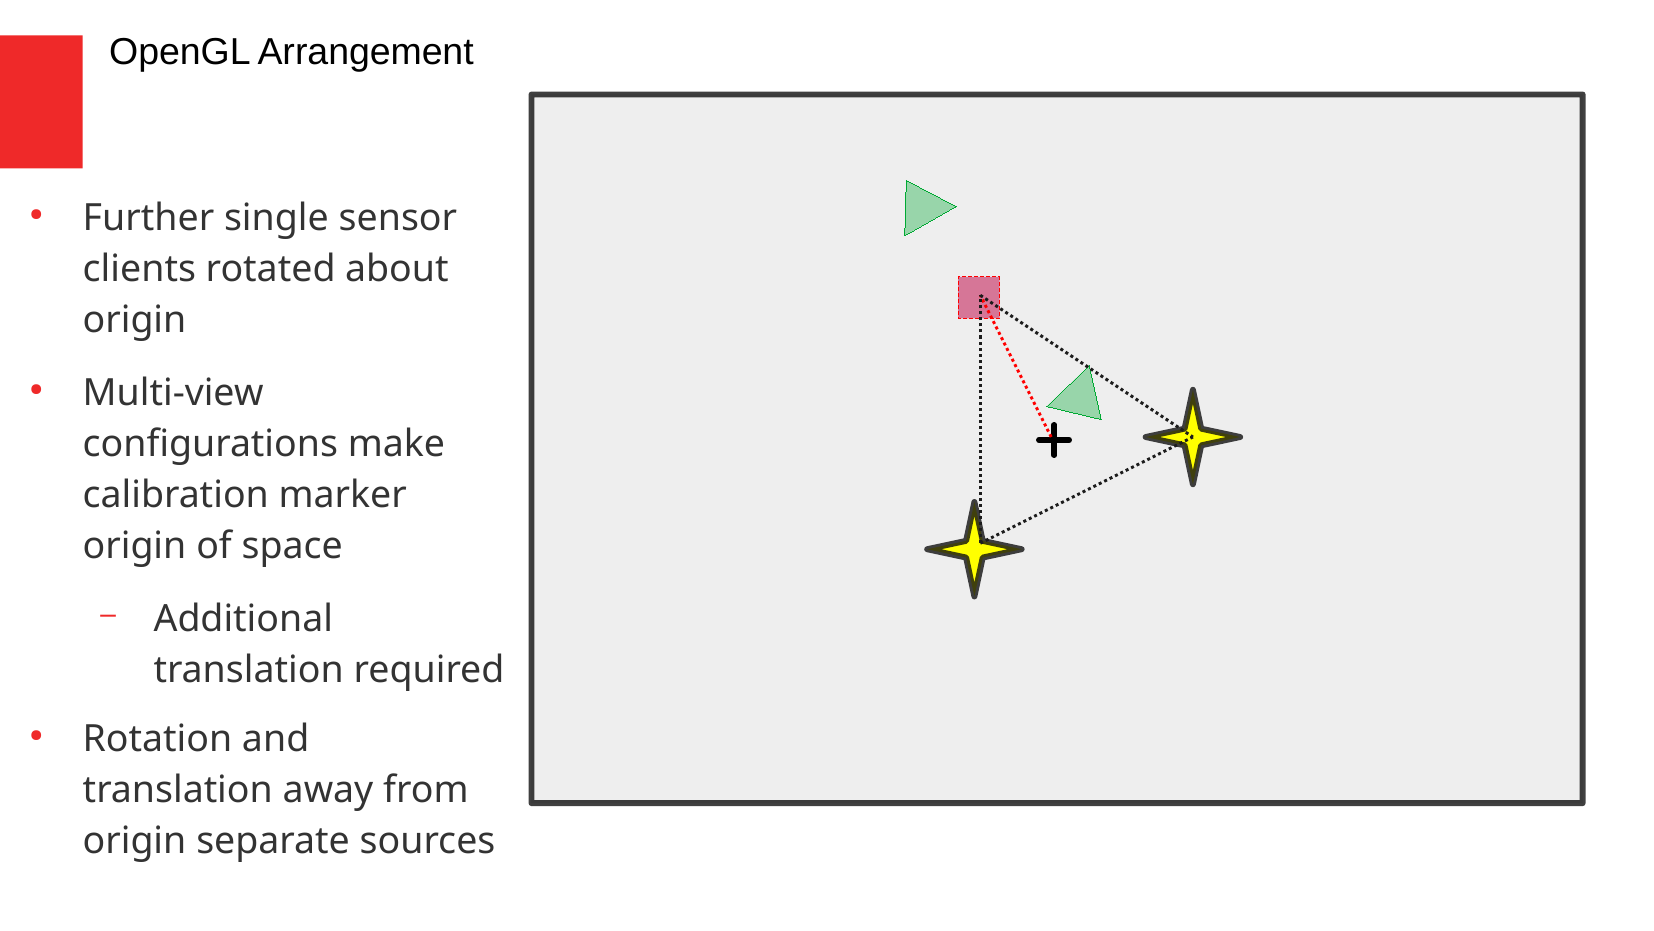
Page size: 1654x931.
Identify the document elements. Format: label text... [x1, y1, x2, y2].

text_box [531, 94, 1583, 804]
text_box OpenGL Arrangement [94, 23, 508, 95]
list Further single sensor clients rotated about origin Multi-view configurations make calibration marker origin of space Additional translation required Rotation and translation away from origin separate sources [11, 190, 508, 863]
